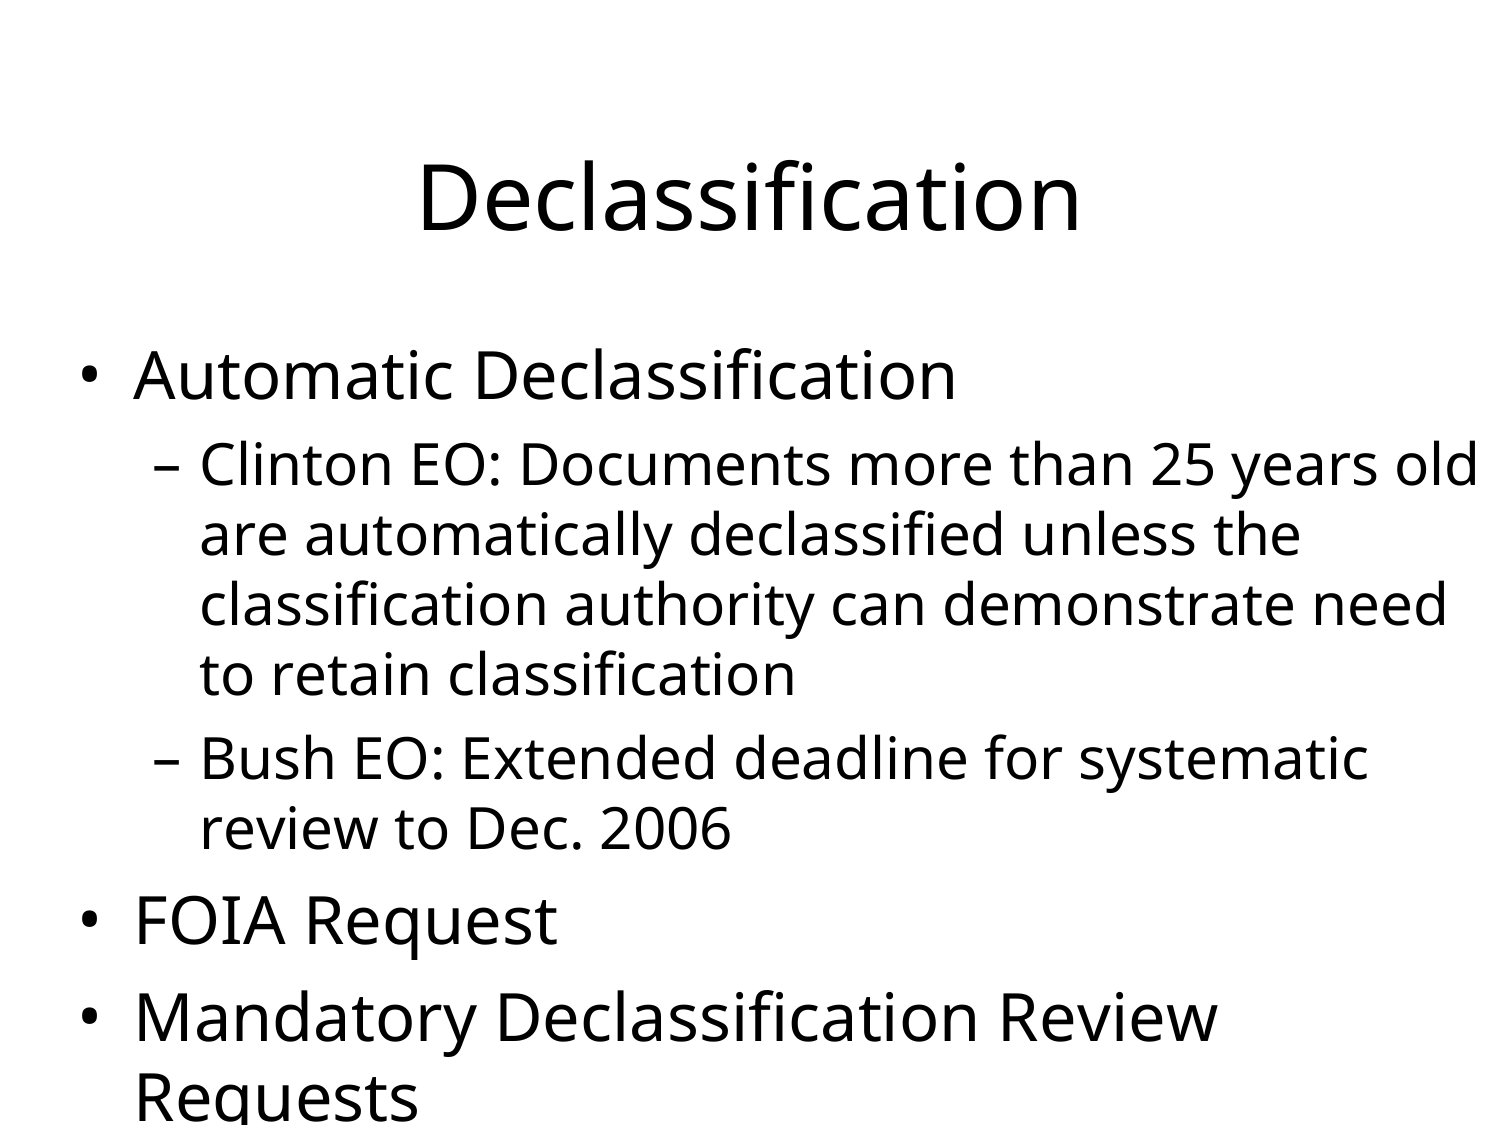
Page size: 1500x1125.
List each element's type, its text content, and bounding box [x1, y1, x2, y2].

title Declassification [112, 99, 1388, 288]
list Automatic Declassification Clinton EO: Documents more than 25 years old are automatically declassified unless the classification authority can demonstrate need to retain classification Bush EO: Extended deadline for systematic review to Dec. 2006 FOIA Request Mandatory Declassification Review Requests [62, 324, 1500, 1125]
